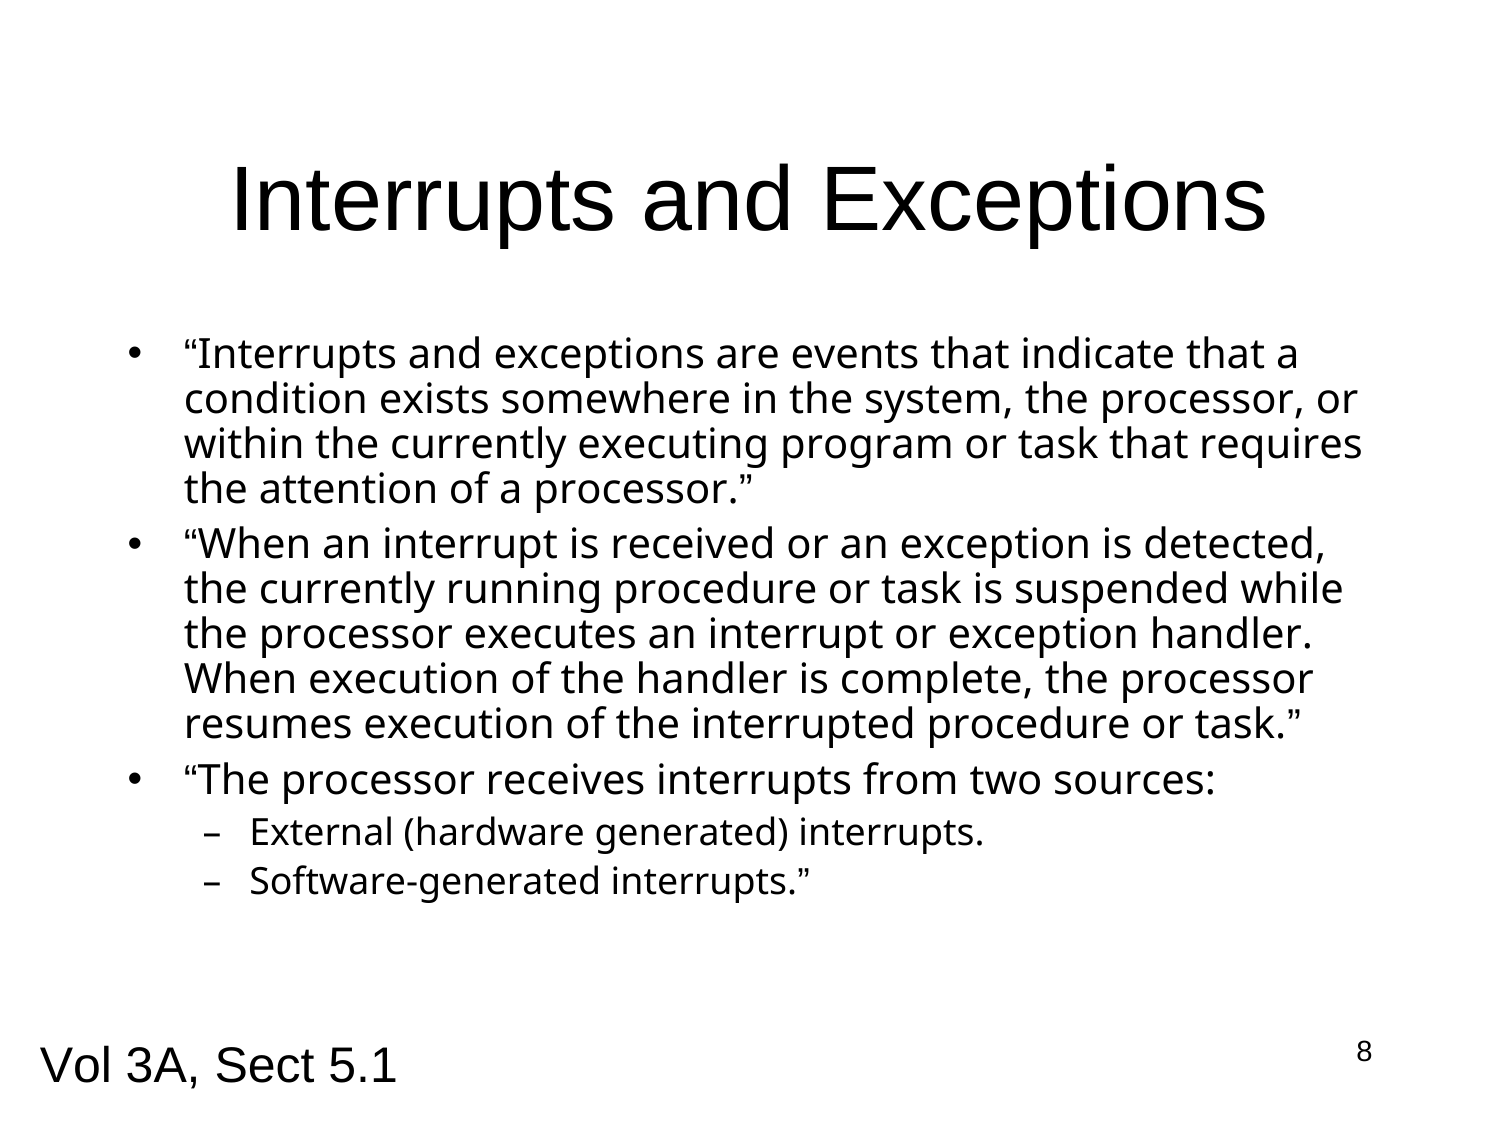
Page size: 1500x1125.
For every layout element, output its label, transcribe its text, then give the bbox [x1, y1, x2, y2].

list “Interrupts and exceptions are events that indicate that a condition exists somewhere in the system, the processor, or within the currently executing program or task that requires the attention of a processor.” “When an interrupt is received or an exception is detected, the currently running procedure or task is suspended while the processor executes an interrupt or exception handler. When execution of the handler is complete, the processor resumes execution of the interrupted procedure or task.” “The processor receives interrupts from two sources: External (hardware generated) interrupts. Software-generated interrupts.” [112, 324, 1388, 1001]
text_box Vol 3A, Sect 5.1 [25, 1024, 414, 1101]
text_box <number> [1074, 1025, 1388, 1101]
title Interrupts and Exceptions [112, 99, 1388, 288]
